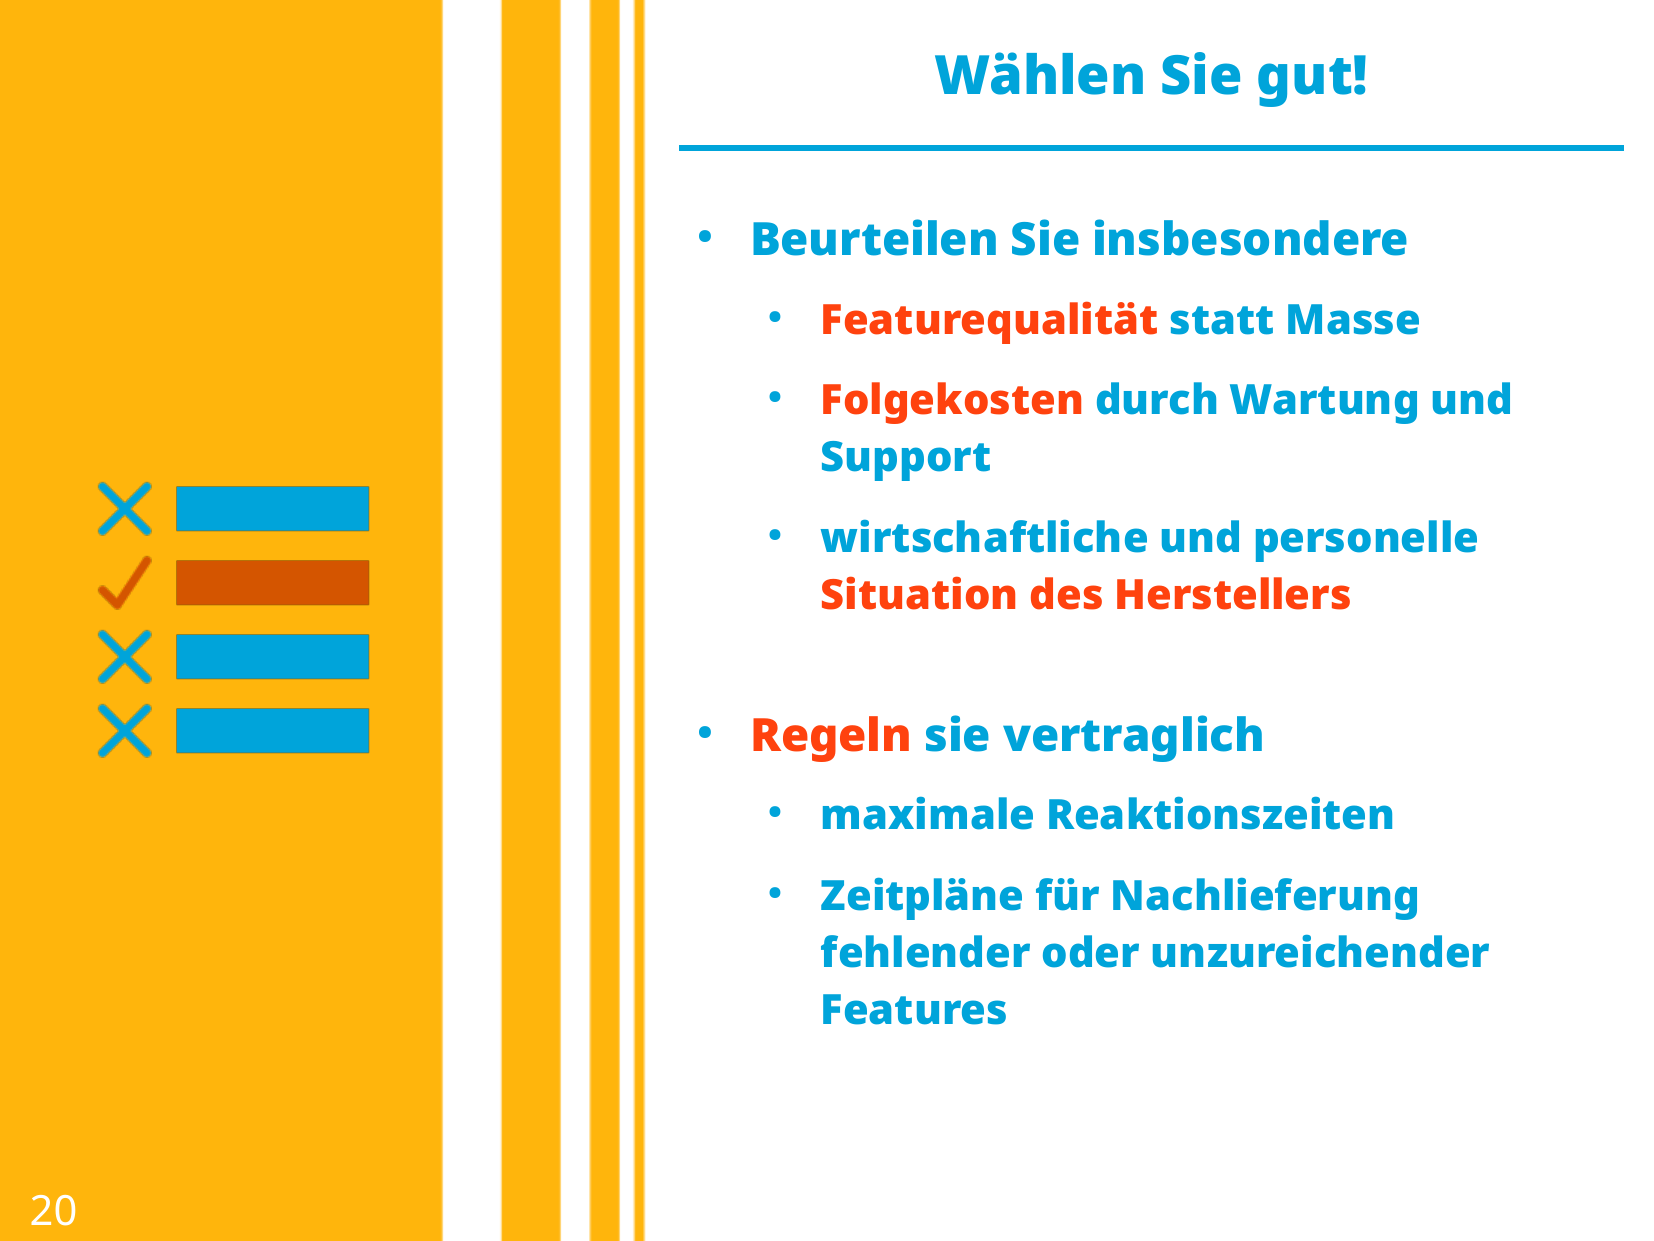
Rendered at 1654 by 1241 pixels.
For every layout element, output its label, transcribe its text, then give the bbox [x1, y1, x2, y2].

title Wählen Sie gut! [679, 29, 1625, 119]
picture [0, 0, 1653, 1241]
list Beurteilen Sie insbesondere Featurequalität statt Masse Folgekosten durch Wartung und Support wirtschaftliche und personelle Situation des Herstellers Regeln sie vertraglich maximale Reaktionszeiten Zeitpläne für Nachlieferung fehlender oder unzureichender Features [679, 206, 1625, 1211]
